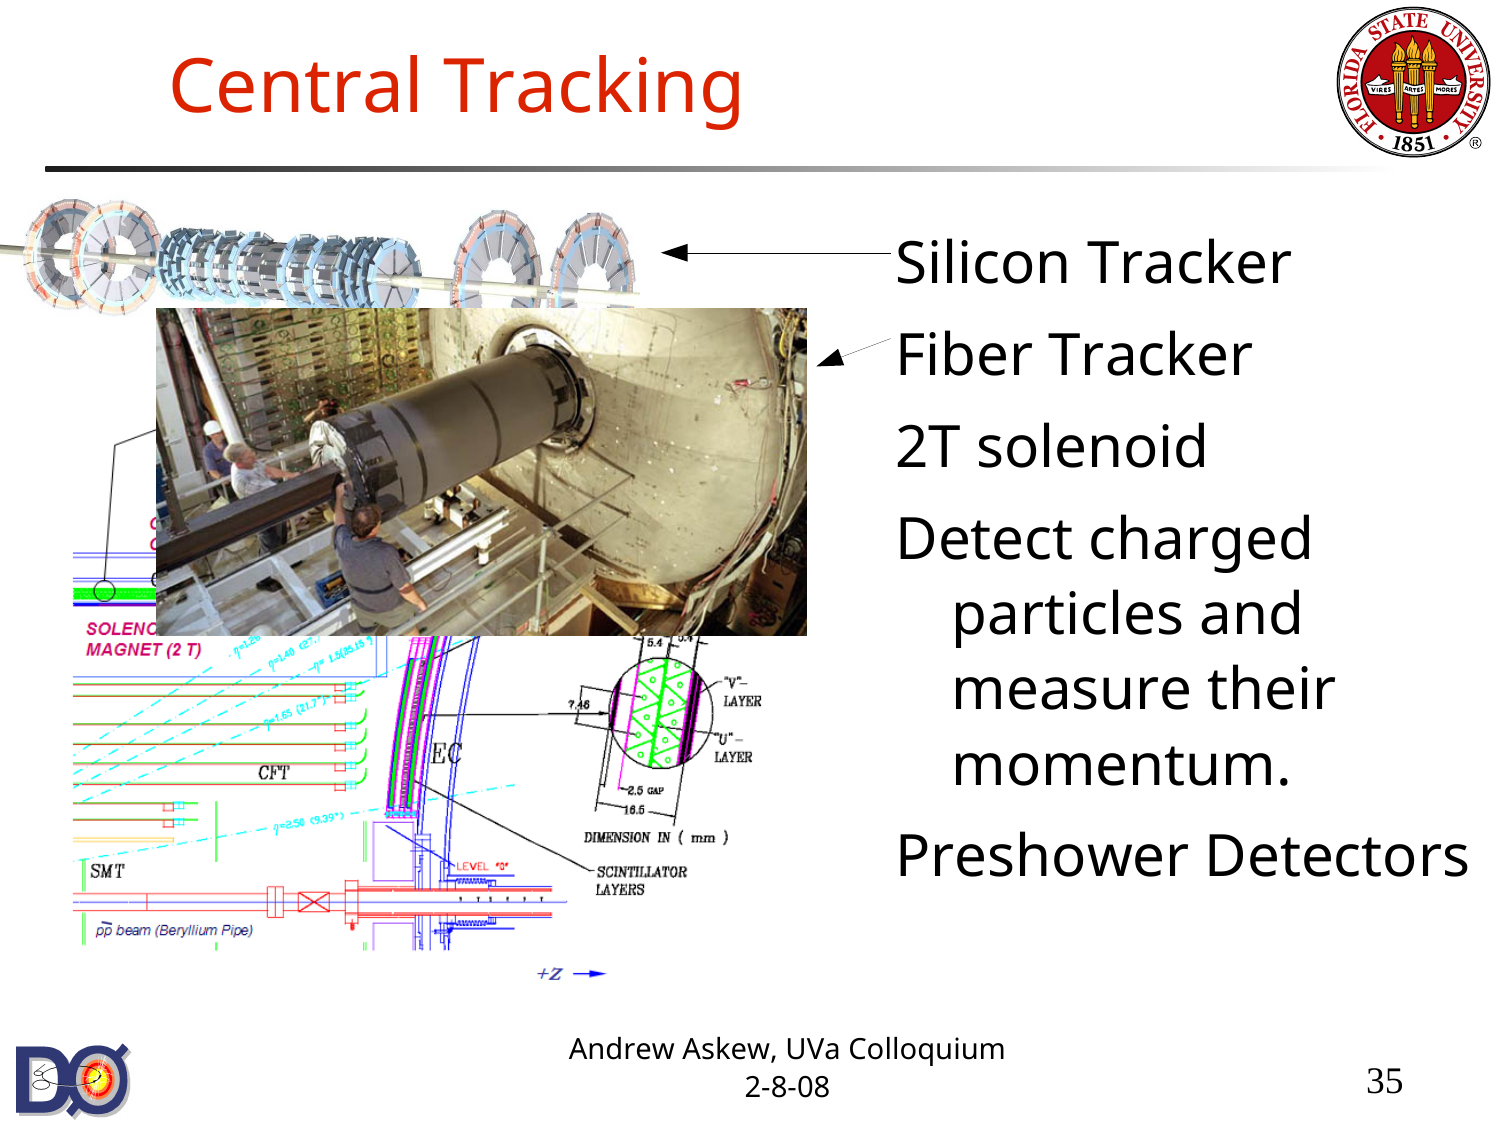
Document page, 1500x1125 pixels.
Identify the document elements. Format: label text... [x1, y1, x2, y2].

picture [9, 1042, 134, 1122]
title Central Tracking [168, 29, 1313, 137]
picture [0, 180, 807, 996]
list Silicon Tracker Fiber Tracker 2T solenoid Detect charged particles and measure their momentum. Preshower Detectors [895, 223, 1500, 1007]
picture [1335, 5, 1492, 159]
